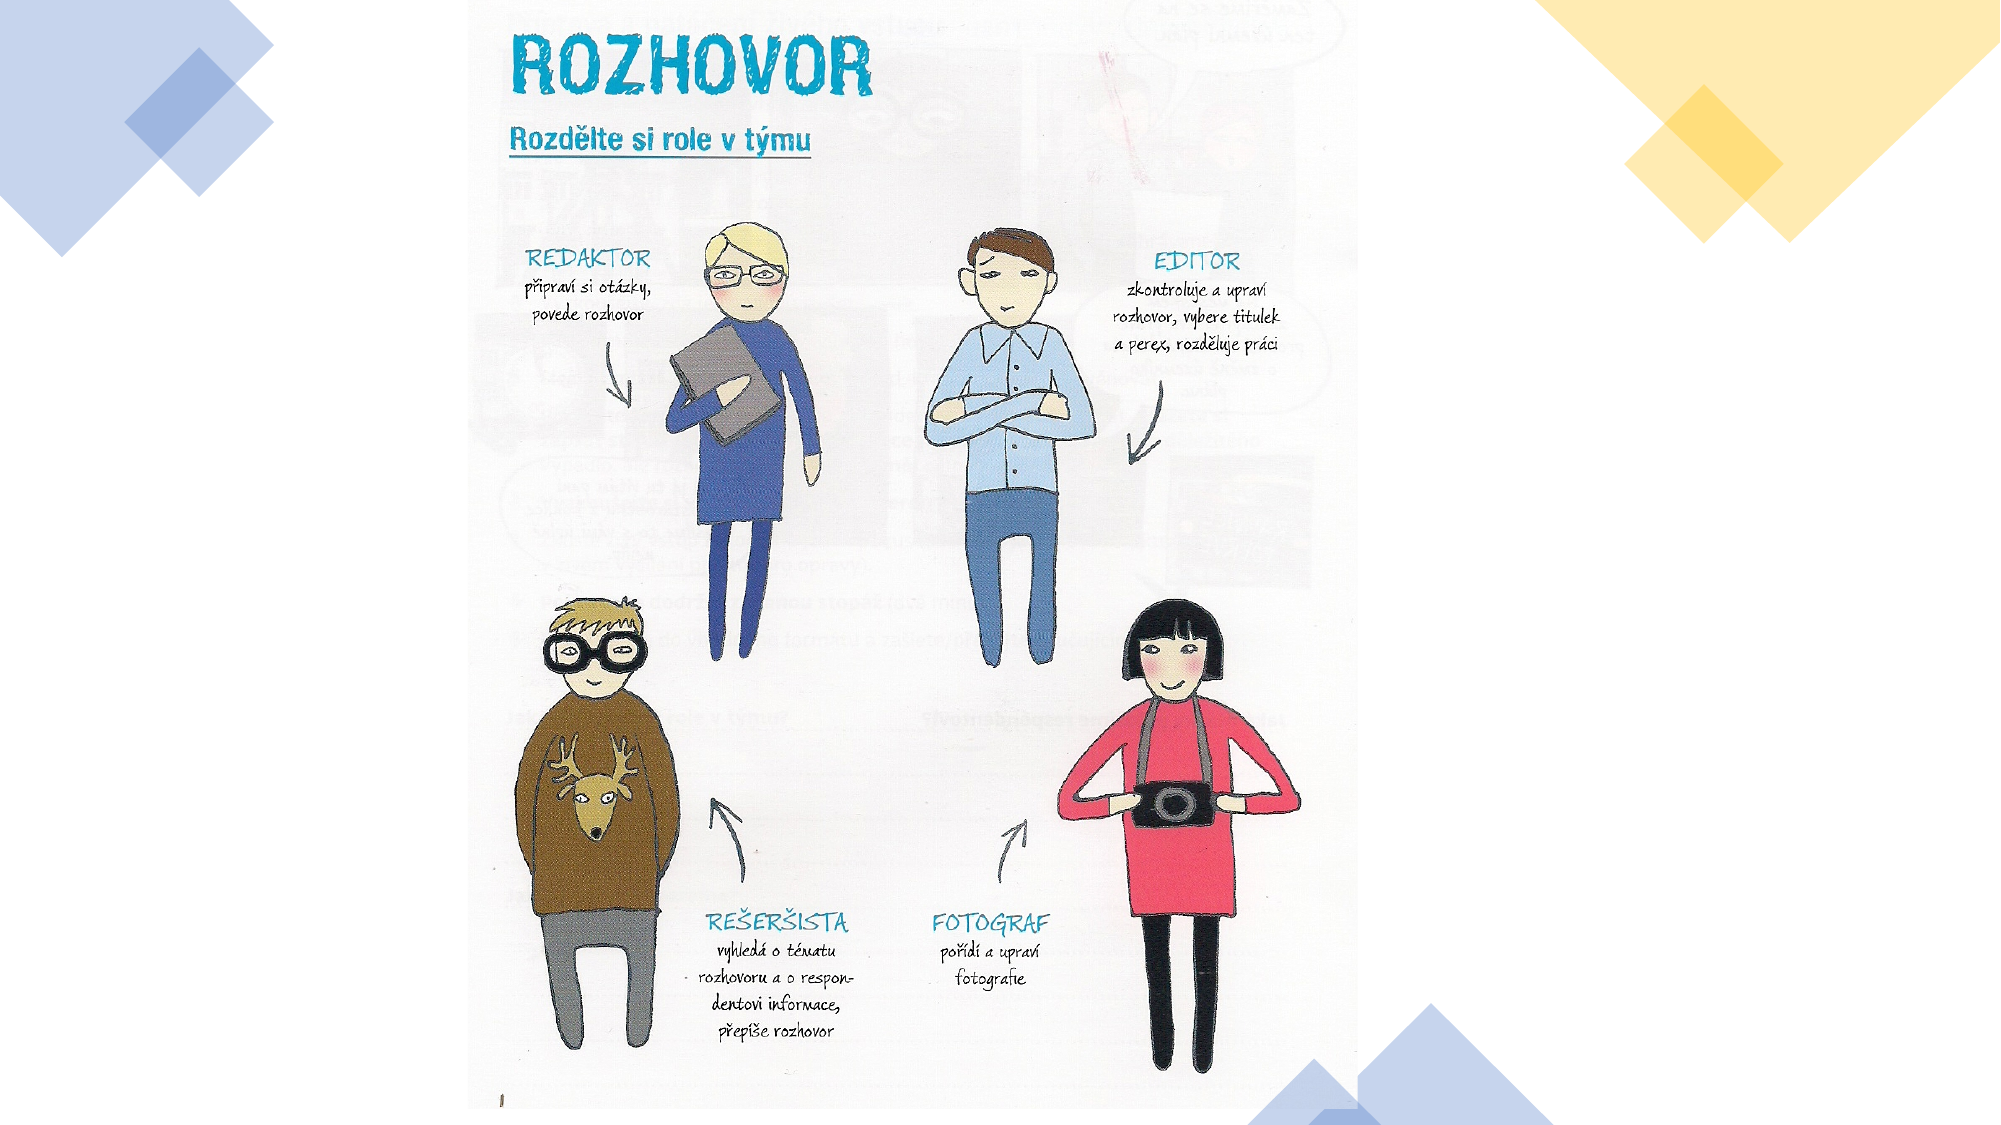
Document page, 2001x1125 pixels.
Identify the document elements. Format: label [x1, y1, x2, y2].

text_box [0, 0, 2000, 1125]
picture [467, 0, 1358, 1109]
